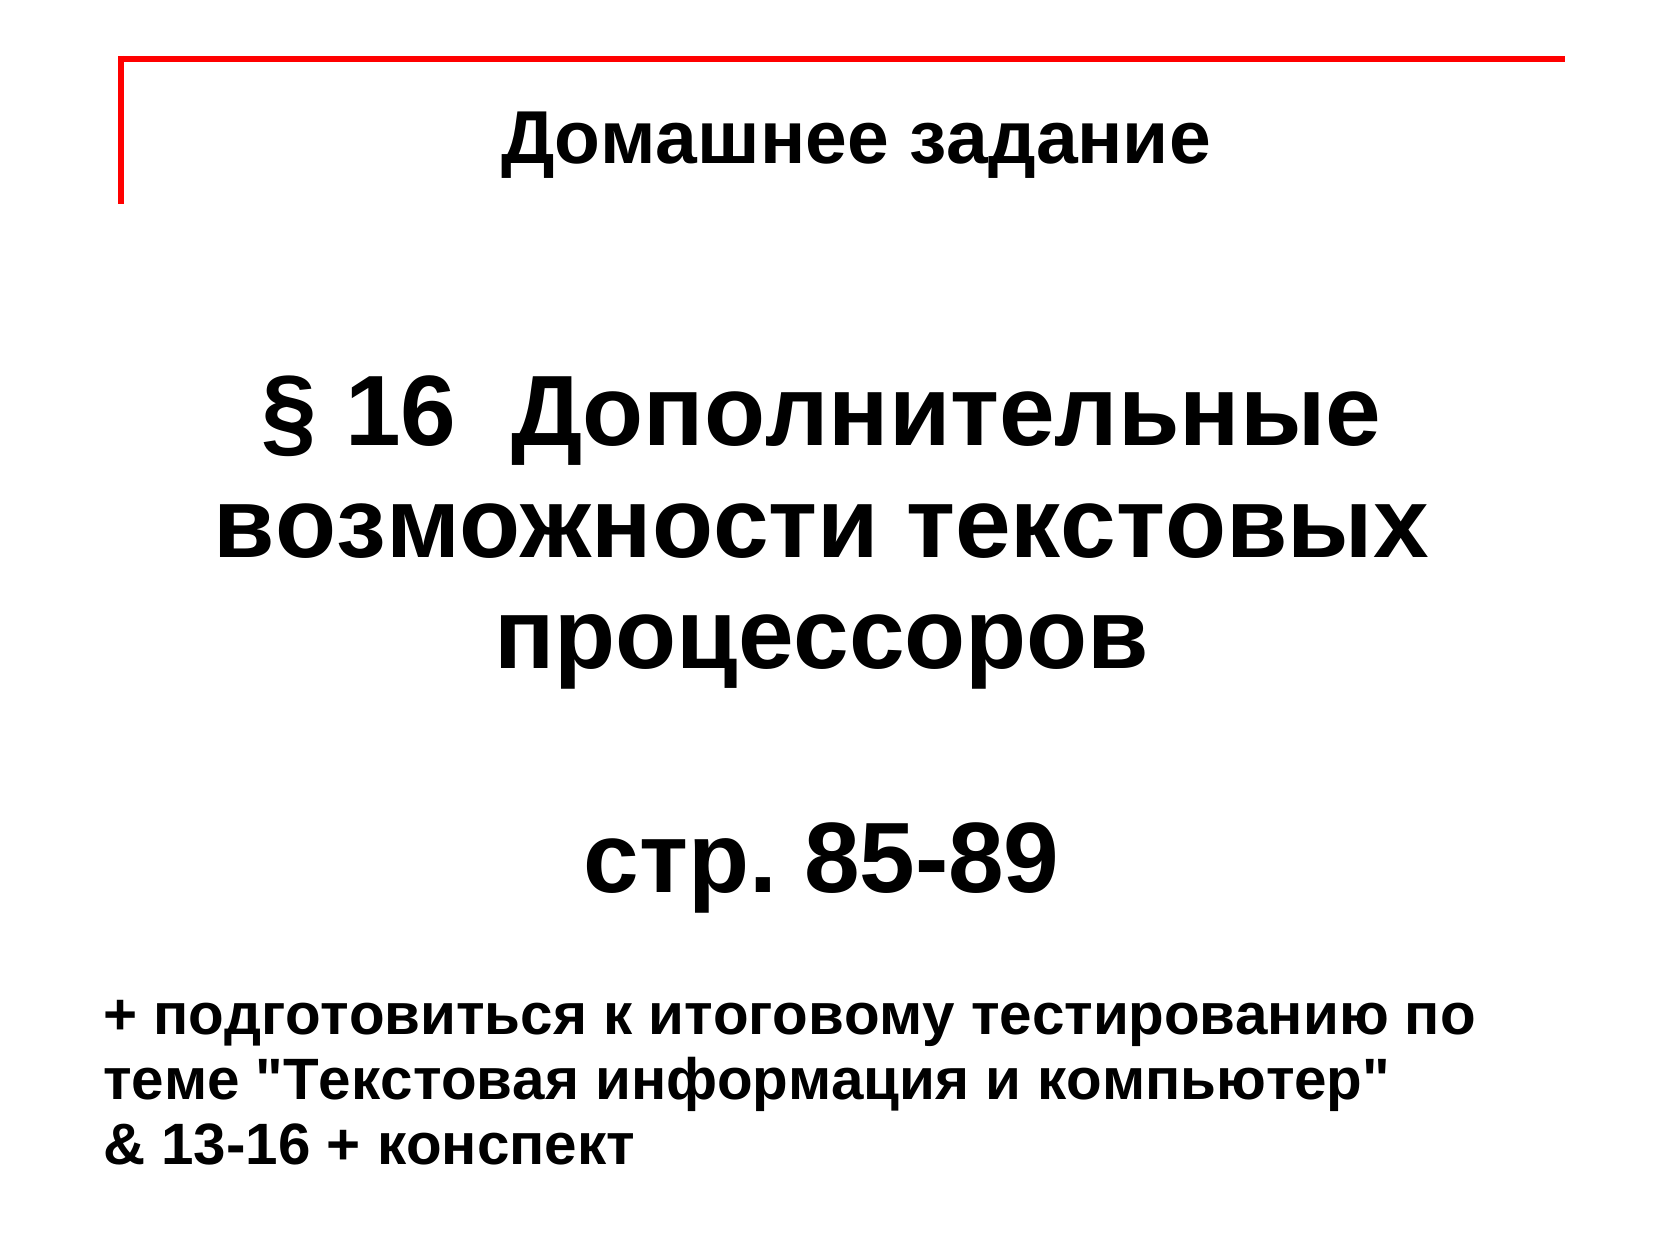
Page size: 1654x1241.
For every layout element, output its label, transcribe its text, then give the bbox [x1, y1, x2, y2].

text_box Домашнее задание [177, 88, 1536, 188]
text_box + подготовиться к итоговому тестированию по теме "Текстовая информация и компьютер" & 13-16 + конспект [88, 974, 1595, 1189]
text_box § 16 Дополнительные возможности текстовых процессоров стр. 85-89 [199, 347, 1445, 922]
